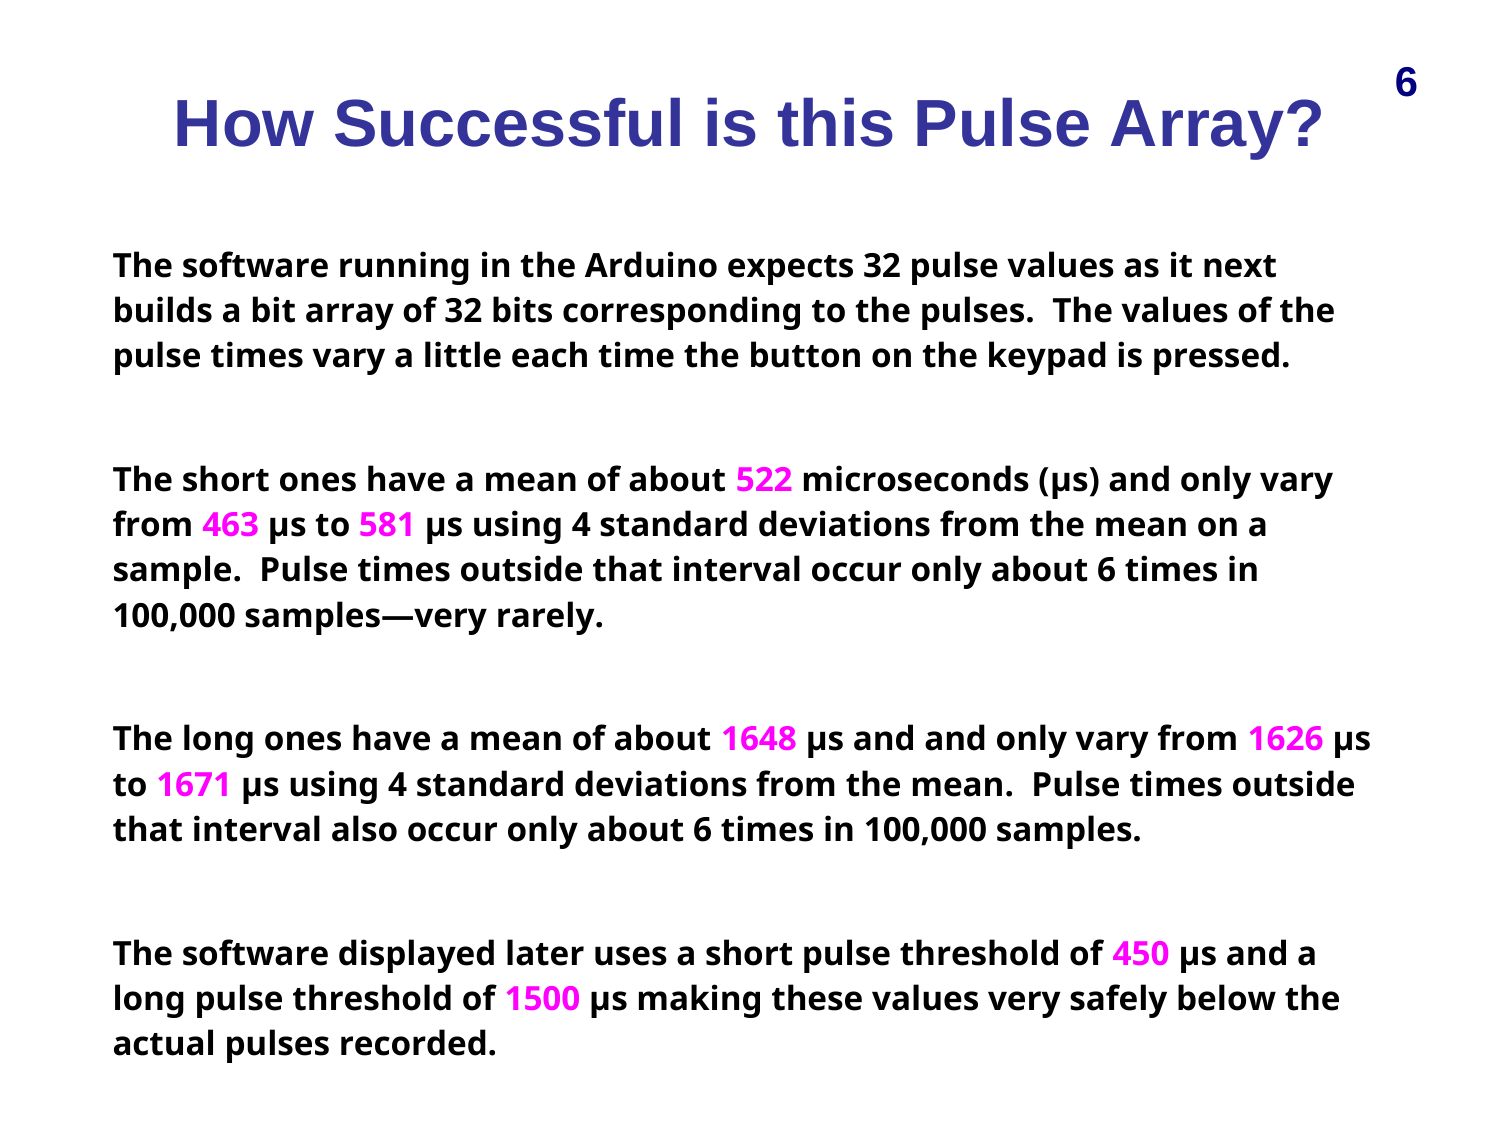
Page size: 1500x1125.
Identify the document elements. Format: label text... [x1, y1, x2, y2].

title How Successful is this Pulse Array? [75, 75, 1426, 173]
subtitle The software running in the Arduino expects 32 pulse values as it next builds a bit array of 32 bits corresponding to the pulses. The values of the pulse times vary a little each time the button on the keypad is pressed. The short ones have a mean of about 522 microseconds (μs) and only vary from 463 μs to 581 μs using 4 standard deviations from the mean on a sample. Pulse times outside that interval occur only about 6 times in 100,000 samples—very rarely. The long ones have a mean of about 1648 μs and and only vary from 1626 μs to 1671 μs using 4 standard deviations from the mean. Pulse times outside that interval also occur only about 6 times in 100,000 samples. The software displayed later uses a short pulse threshold of 450 μs and a long pulse threshold of 1500 μs making these values very safely below the actual pulses recorded. [112, 257, 1388, 1050]
text_box 6 [1350, 47, 1463, 113]
